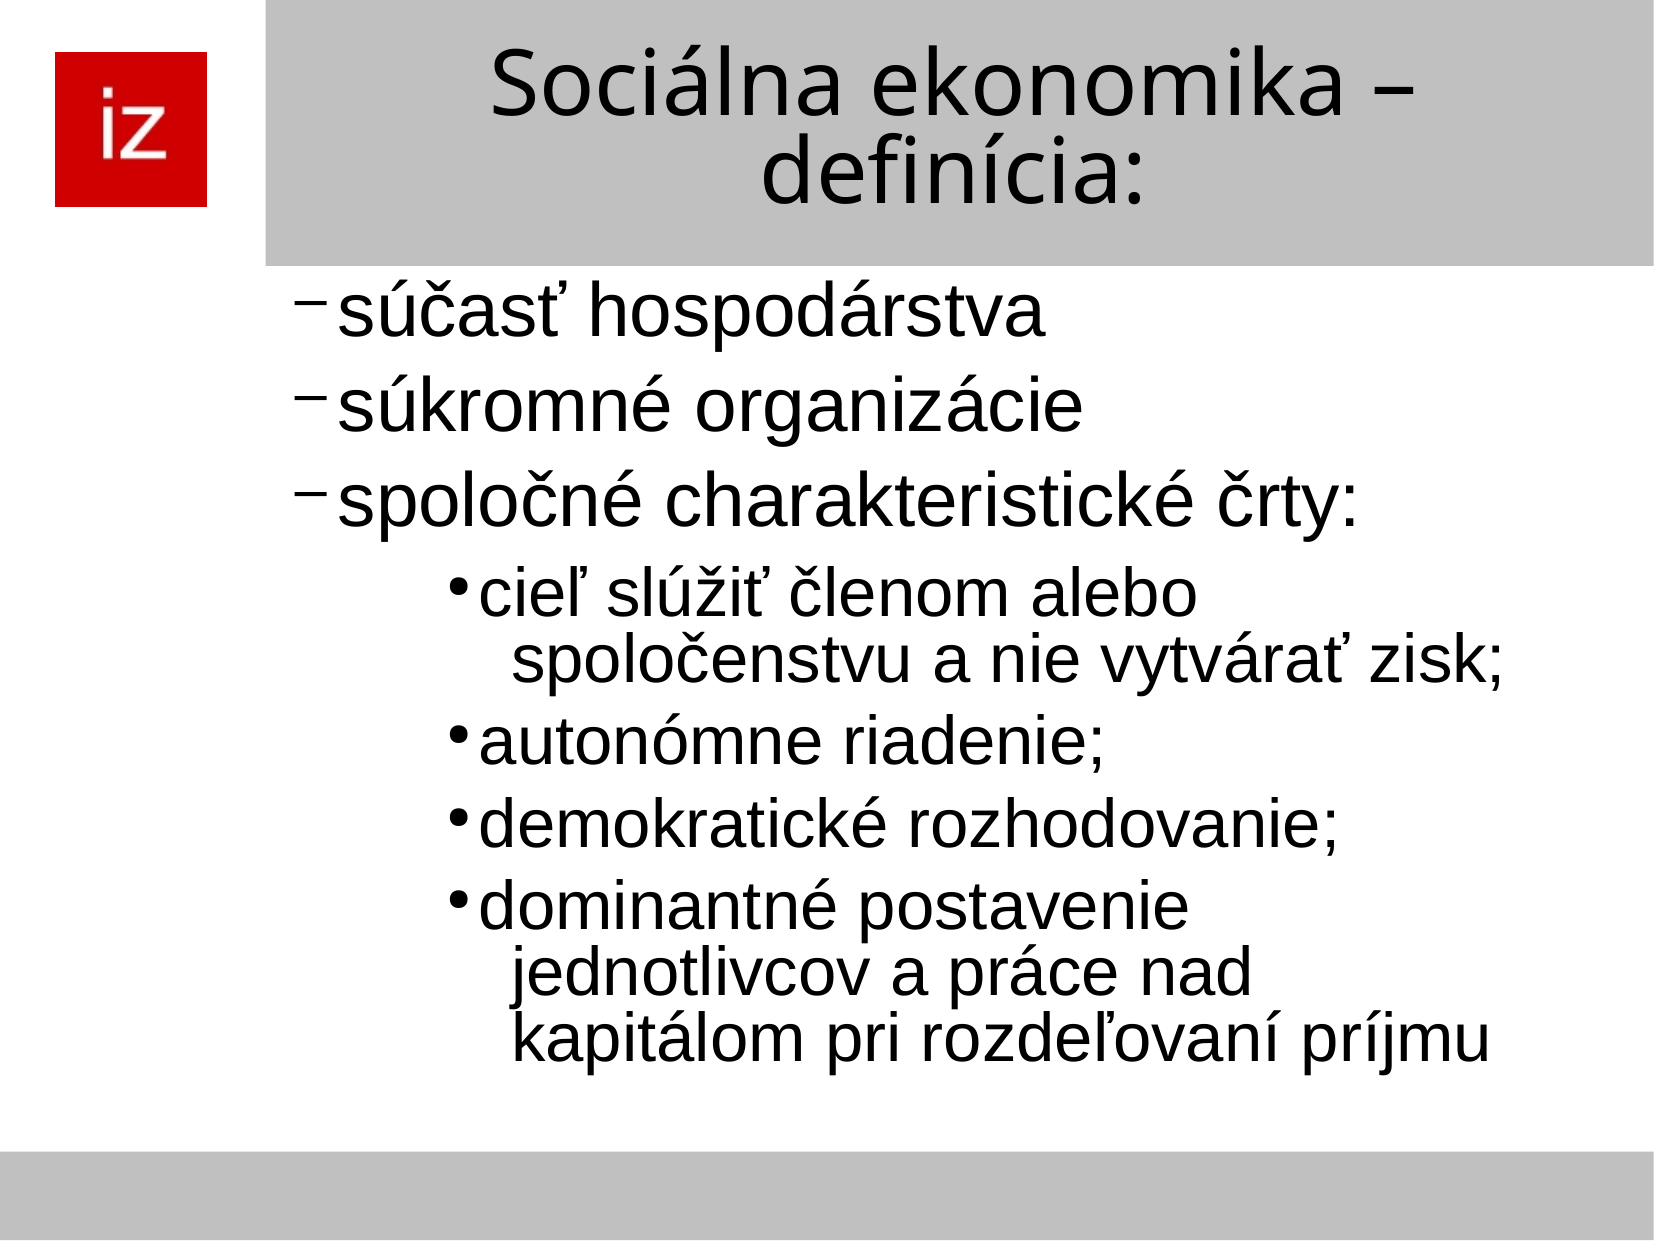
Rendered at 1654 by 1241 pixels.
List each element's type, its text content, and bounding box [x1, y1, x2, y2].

list súčasť hospodárstva súkromné organizácie spoločné charakteristické črty: cieľ slúžiť členom alebo spoločenstvu a nie vytvárať zisk; autonómne riadenie; demokratické rozhodovanie; dominantné postavenie jednotlivcov a práce nad kapitálom pri rozdeľovaní príjmu [121, 277, 1533, 1126]
picture [55, 52, 207, 207]
title Sociálna ekonomika – definícia: [342, 29, 1565, 237]
